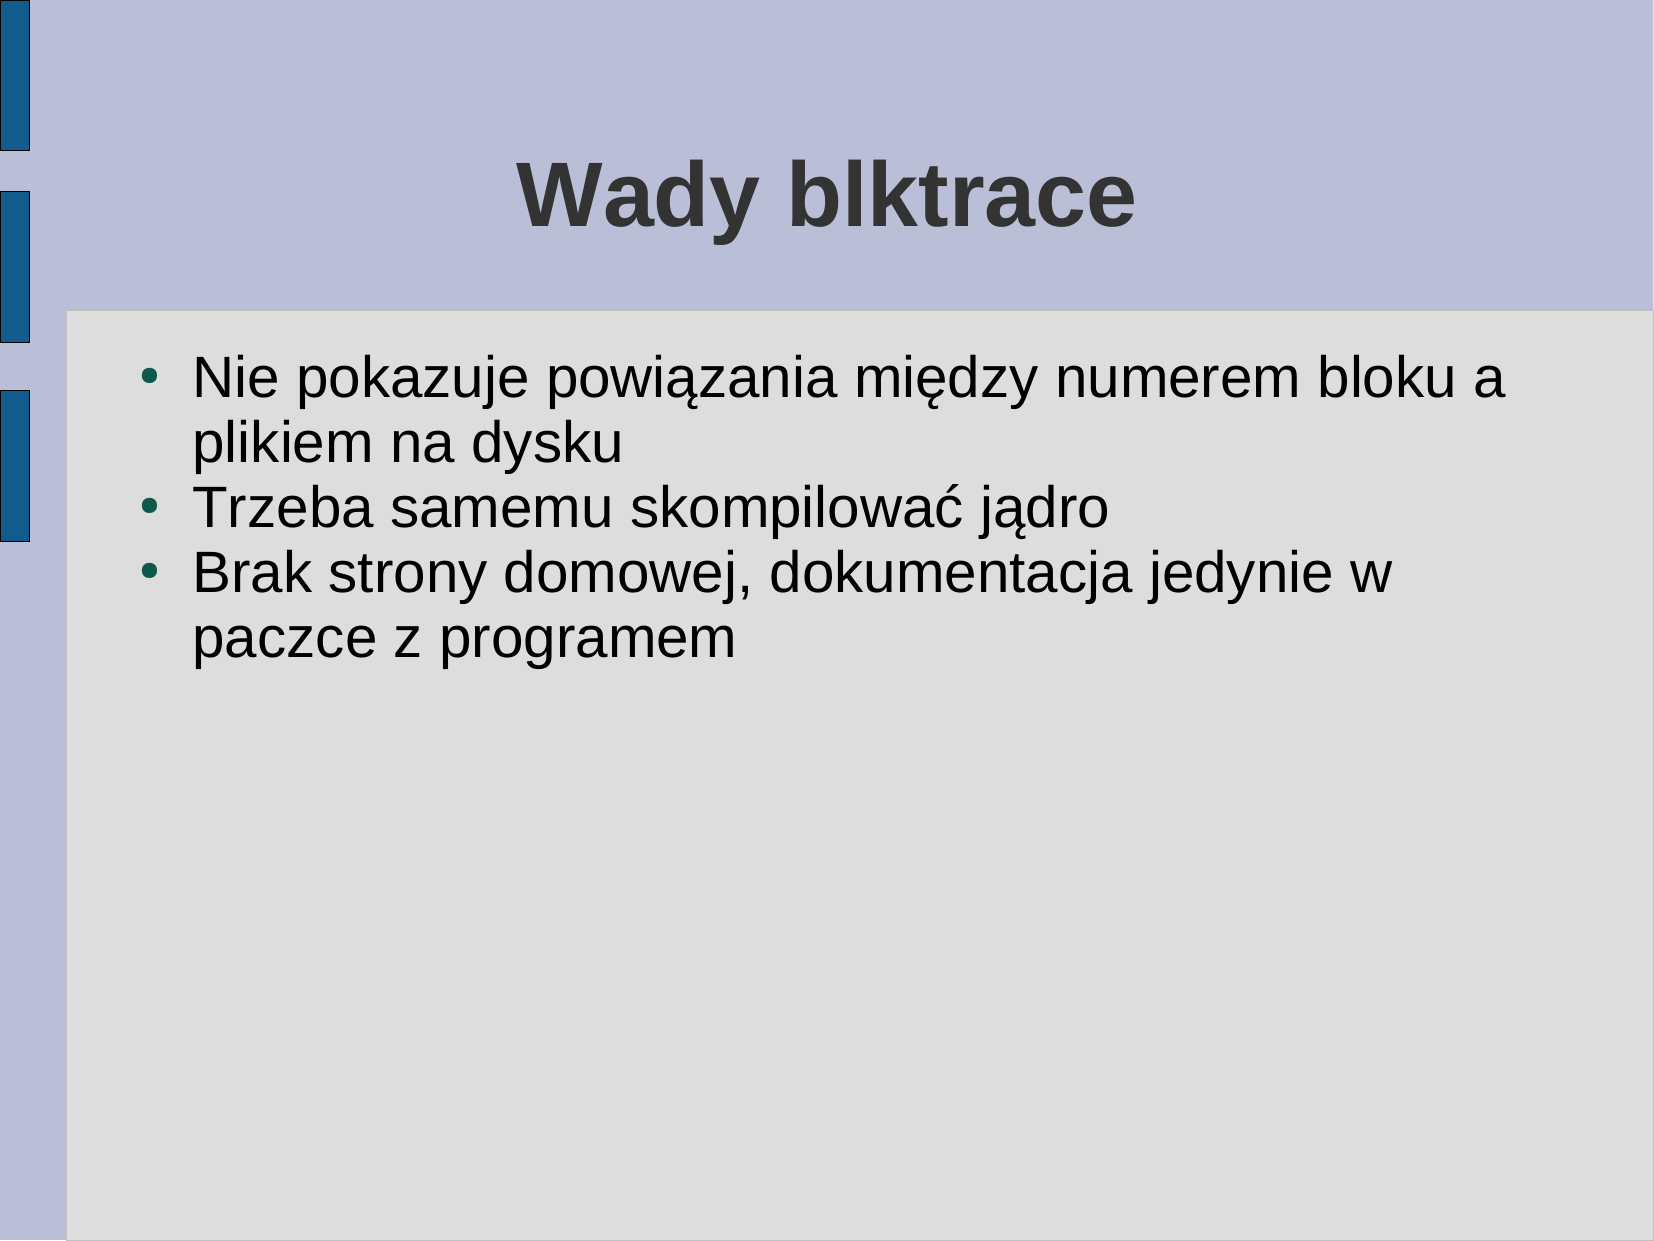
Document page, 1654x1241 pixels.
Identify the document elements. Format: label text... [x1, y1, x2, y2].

title Wady blktrace [121, 91, 1534, 299]
list Nie pokazuje powiązania między numerem bloku a plikiem na dysku Trzeba samemu skompilować jądro Brak strony domowej, dokumentacja jedynie w paczce z programem [121, 344, 1534, 1127]
